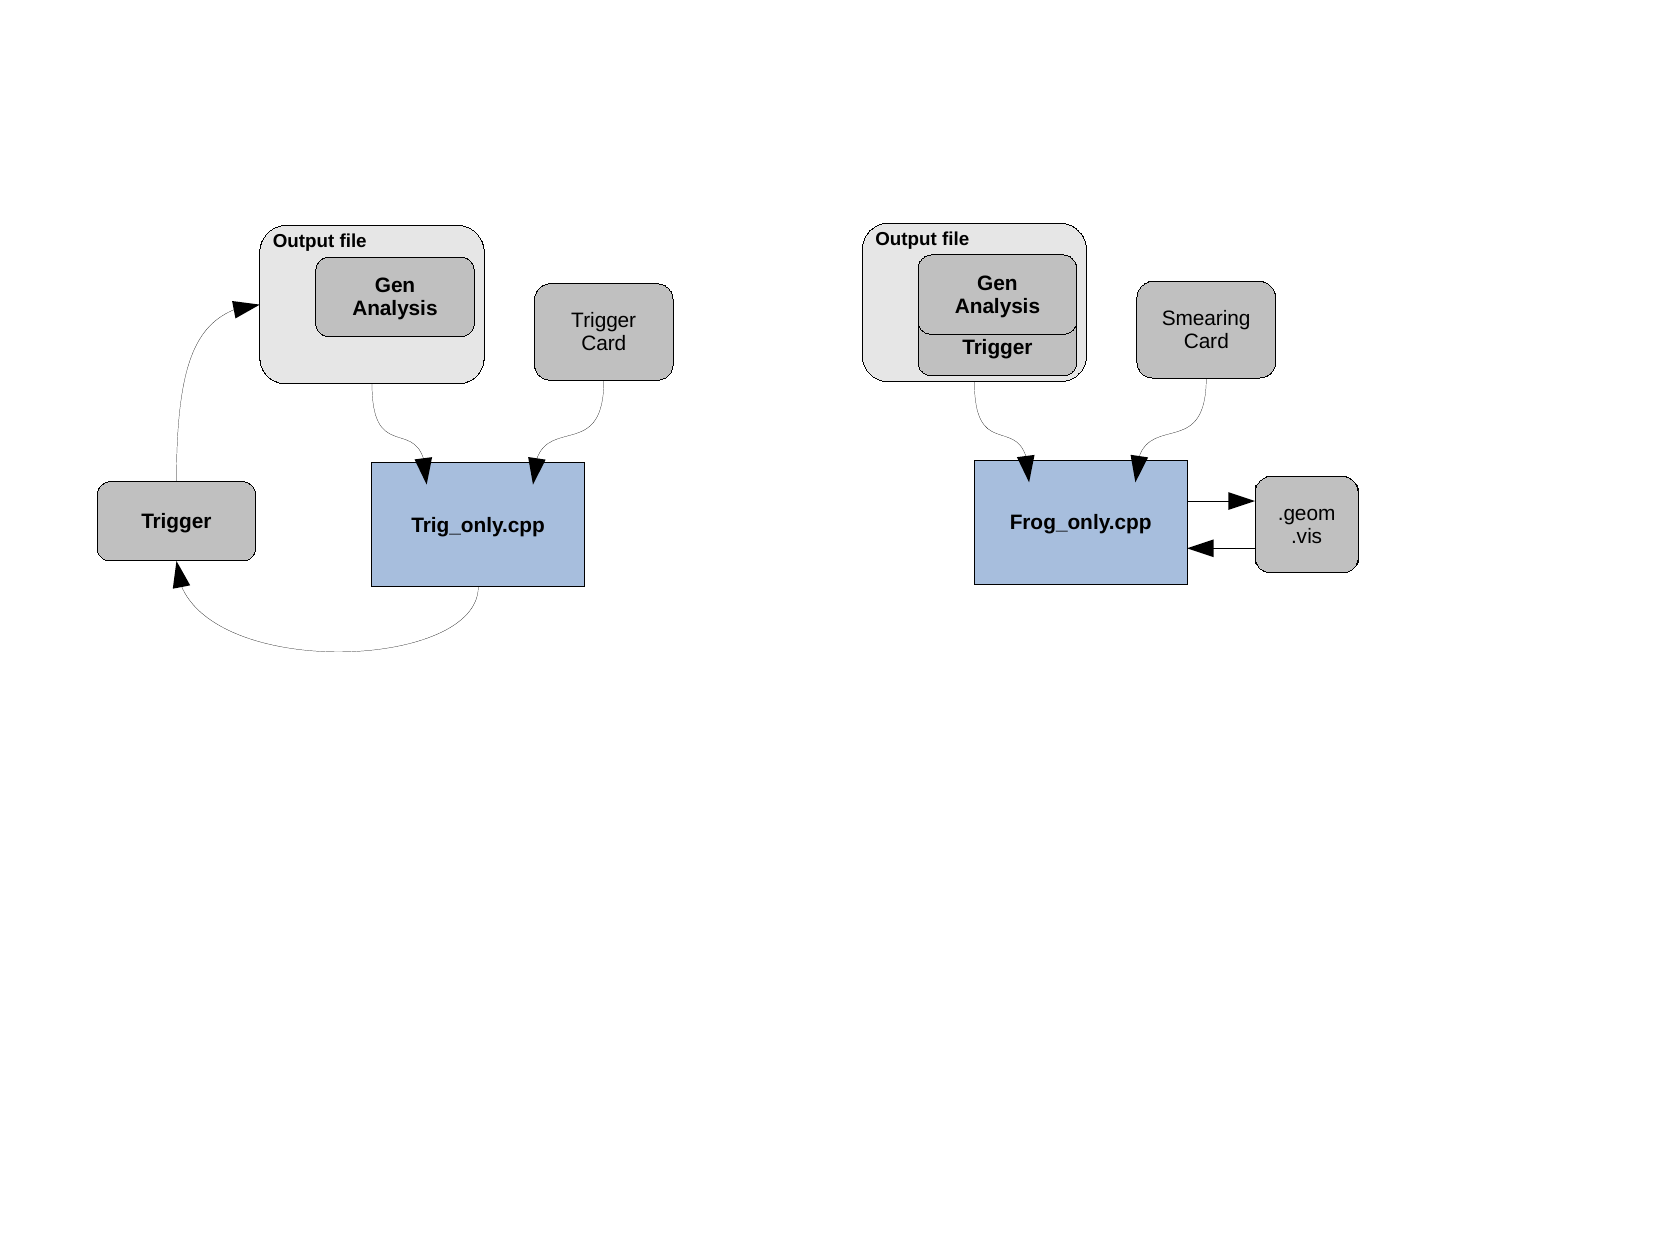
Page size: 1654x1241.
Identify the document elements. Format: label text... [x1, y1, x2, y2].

text_box Trig_only.cpp [371, 462, 585, 587]
text_box .geom .vis [1255, 476, 1359, 573]
text_box Trigger [918, 326, 1077, 376]
text_box Smearing Card [1136, 281, 1276, 379]
text_box [259, 225, 485, 384]
text_box Trigger Card [534, 283, 674, 381]
text_box Gen Analysis [918, 254, 1077, 335]
text_box Gen Analysis [315, 257, 475, 337]
text_box [862, 223, 1087, 382]
text_box Output file [860, 220, 1040, 302]
text_box Frog_only.cpp [974, 460, 1188, 585]
text_box Trigger [97, 481, 256, 561]
text_box Output file [258, 223, 437, 304]
